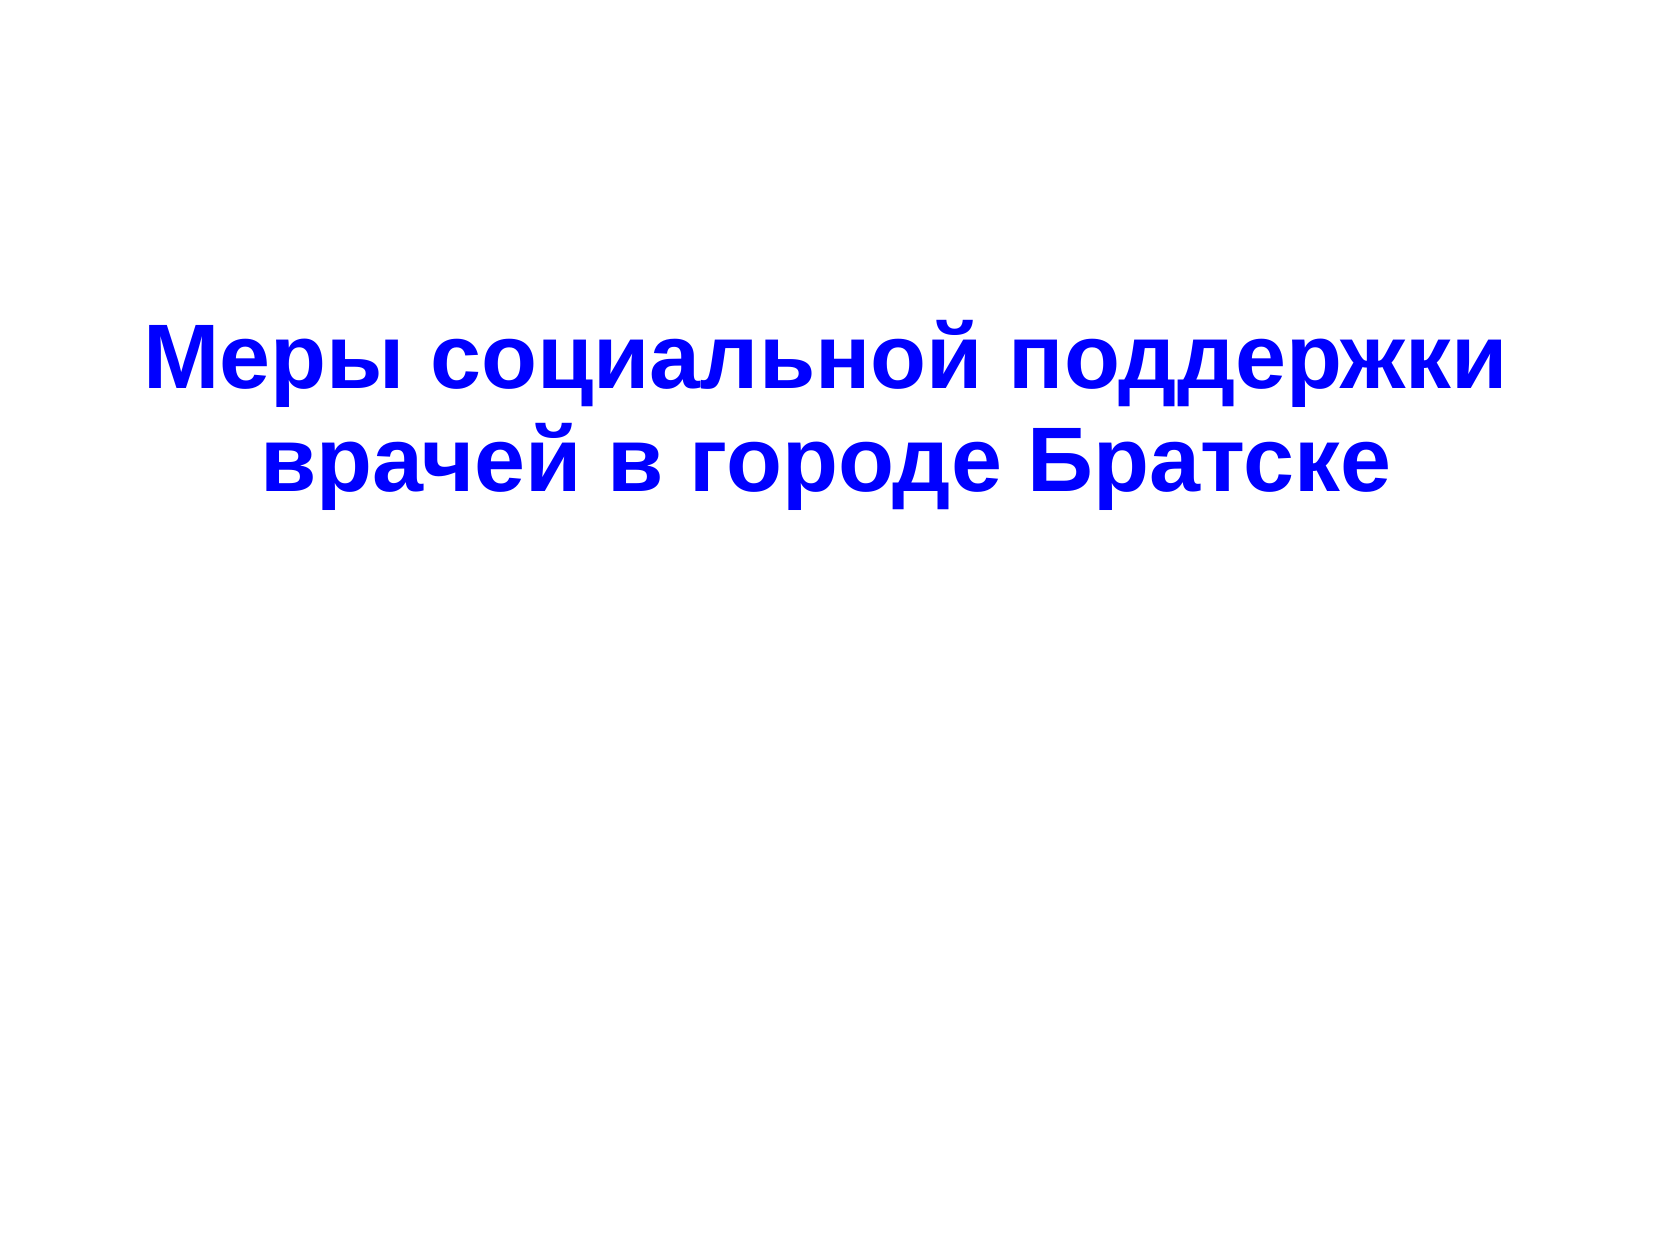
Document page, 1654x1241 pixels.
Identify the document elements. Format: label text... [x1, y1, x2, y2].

title Меры социальной поддержки врачей в городе Братске [82, 49, 1571, 768]
